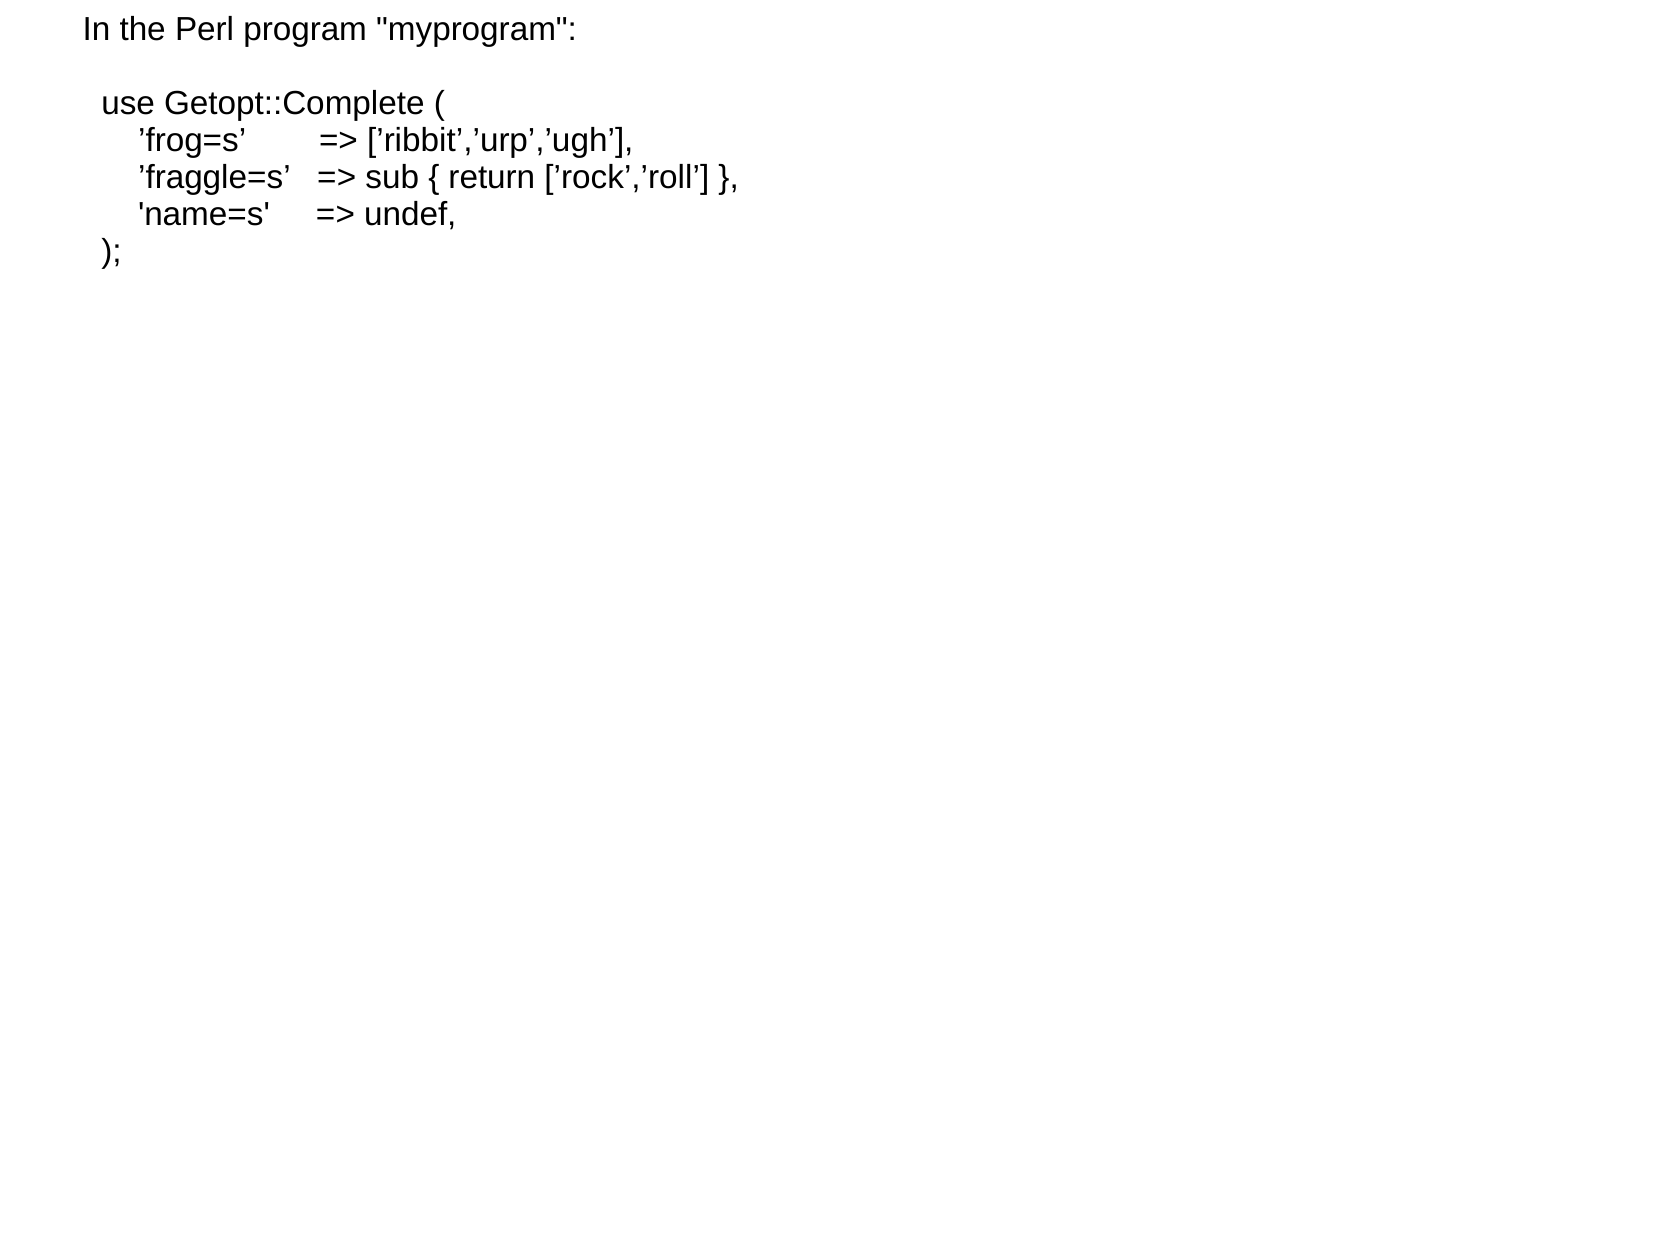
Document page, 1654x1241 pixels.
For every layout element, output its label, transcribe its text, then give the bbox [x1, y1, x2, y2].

subtitle In the Perl program "myprogram": use Getopt::Complete ( ’frog=s’ => [’ribbit’,’urp’,’ugh’], ’fraggle=s’ => sub { return [’rock’,’roll’] }, 'name=s' => undef, ); [82, 10, 1571, 1070]
